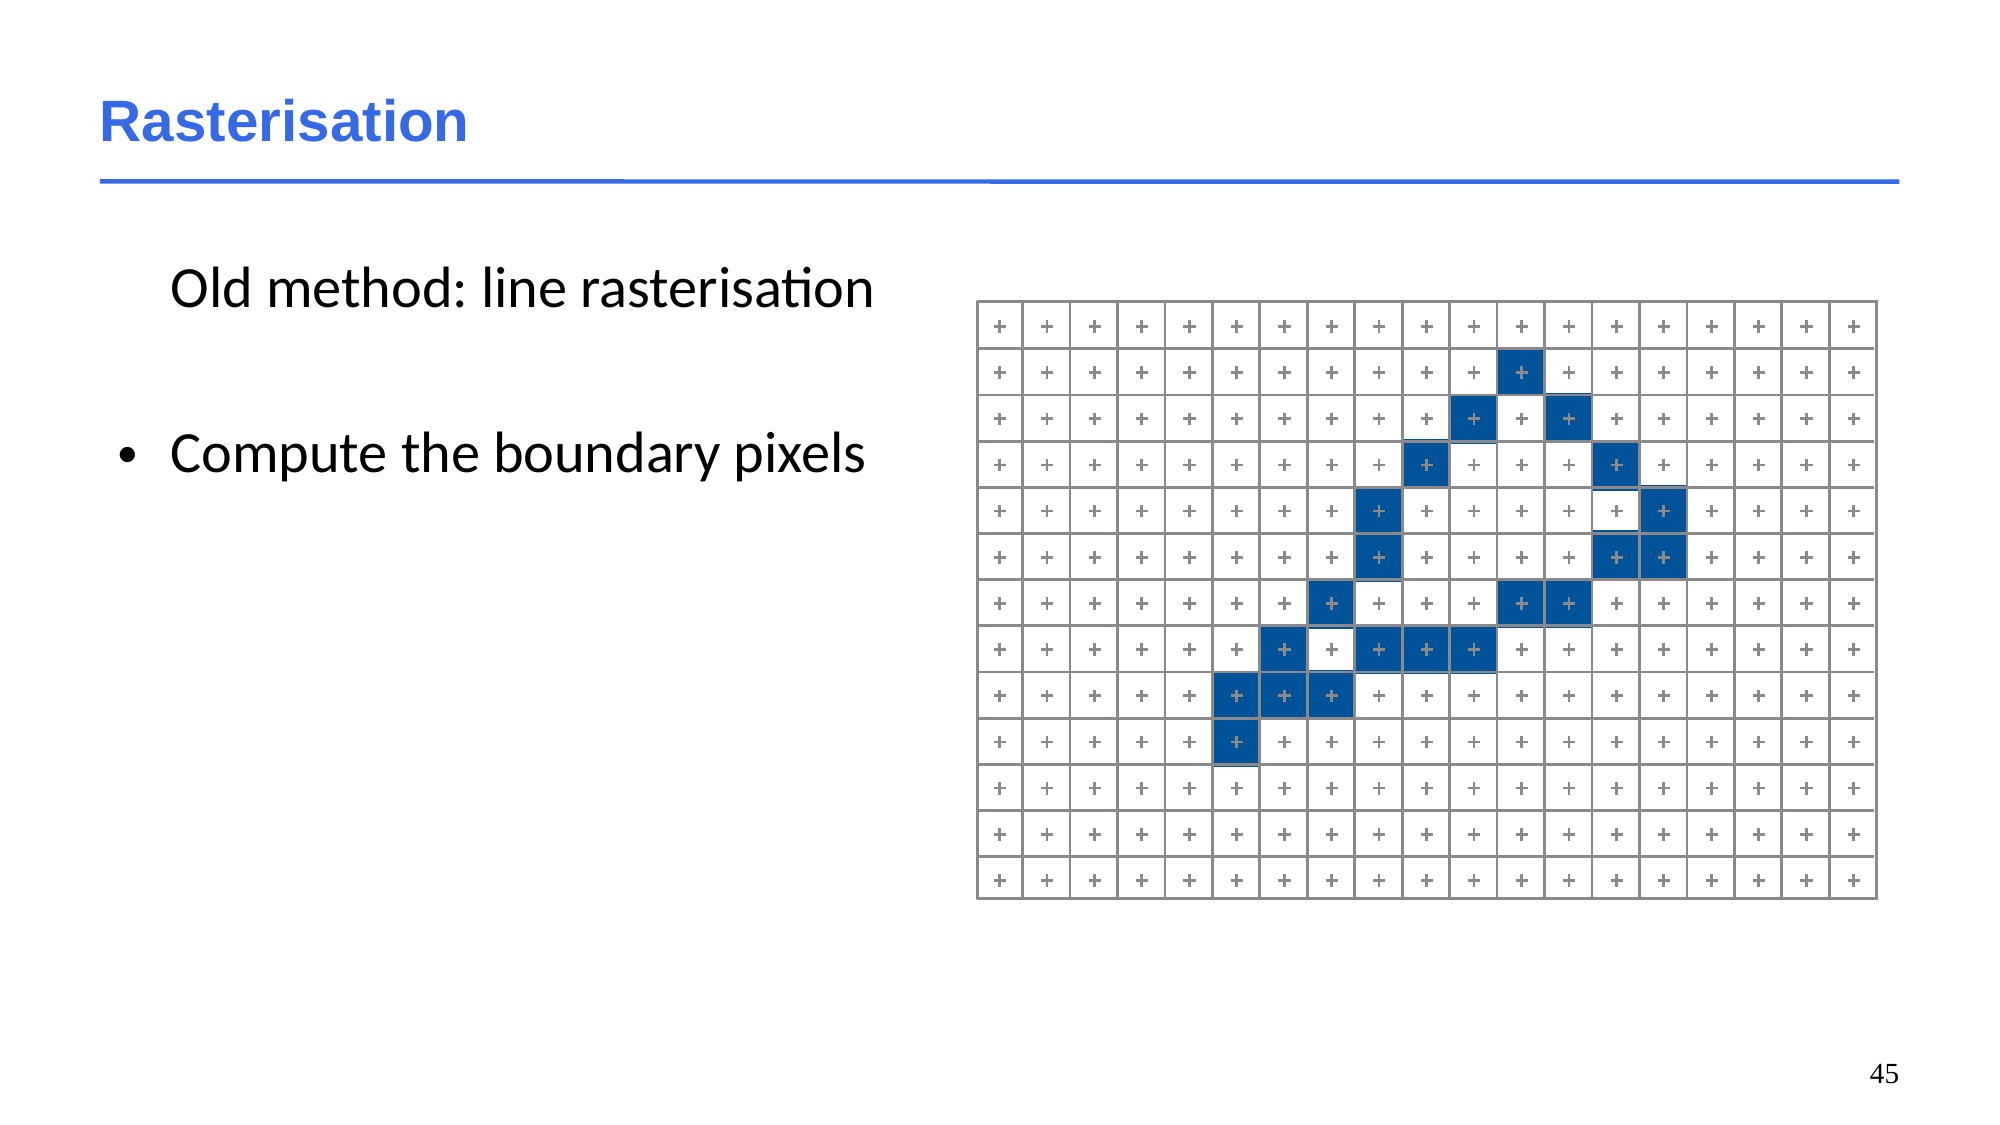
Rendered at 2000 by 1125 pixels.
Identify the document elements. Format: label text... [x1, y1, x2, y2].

list Old method: line rasterisation Compute the boundary pixels [100, 263, 1900, 976]
picture [975, 299, 1879, 901]
title Rasterisation [99, 27, 1900, 215]
